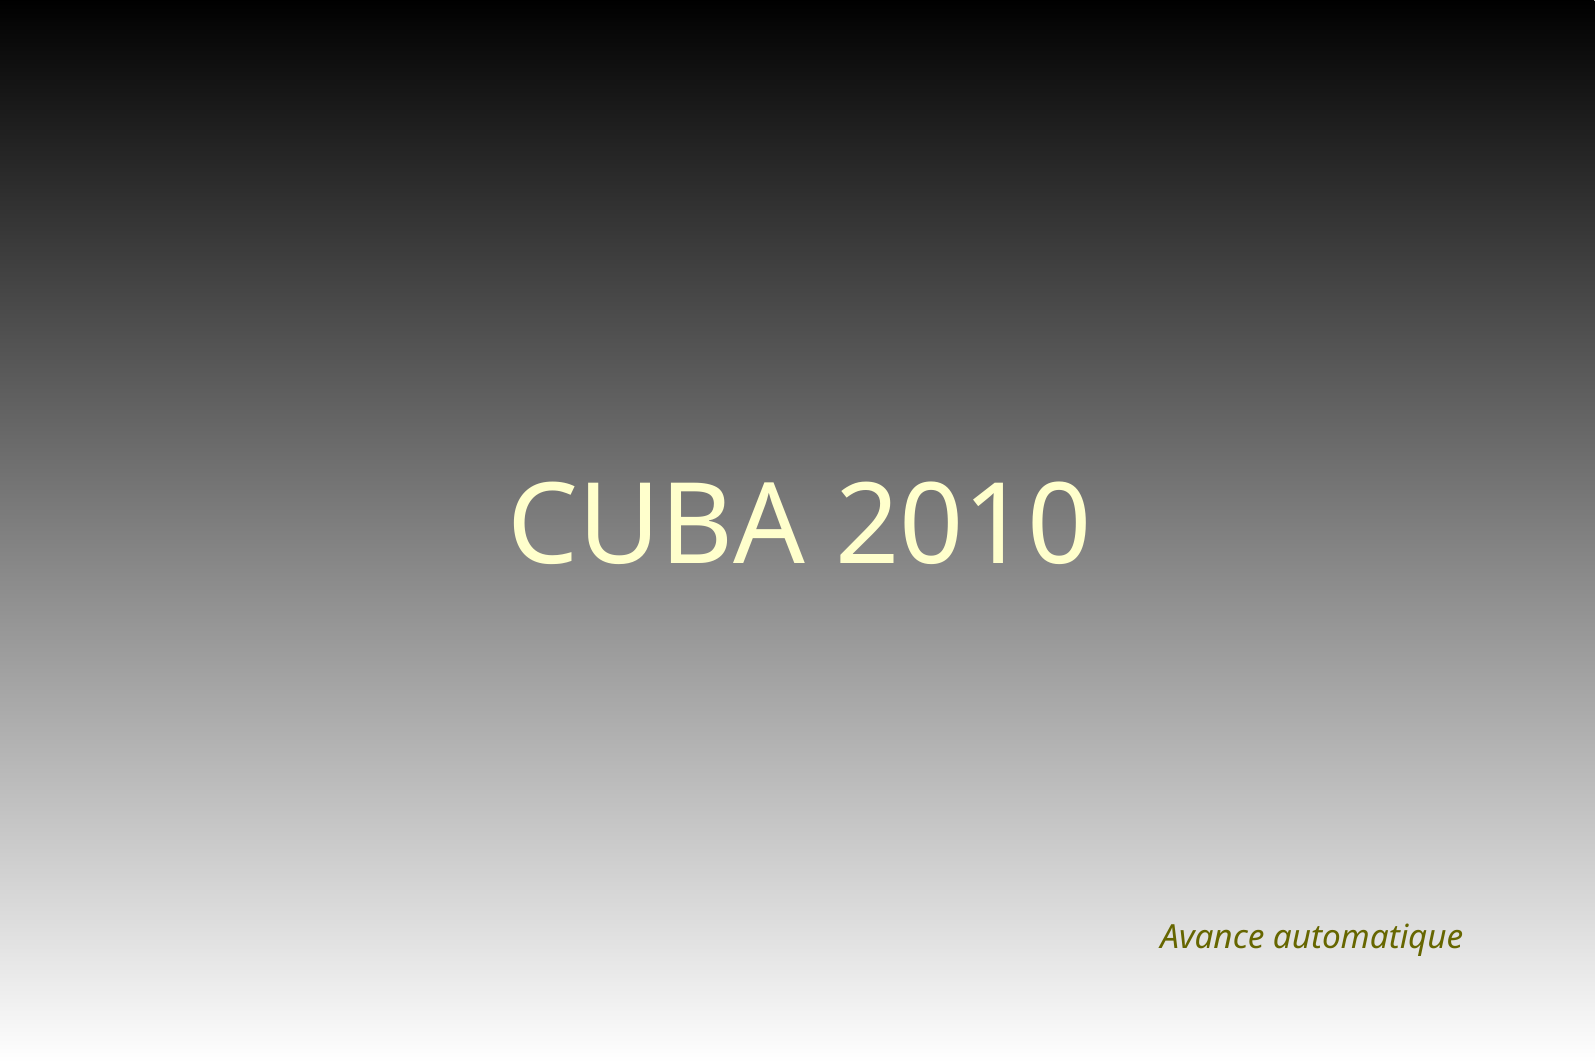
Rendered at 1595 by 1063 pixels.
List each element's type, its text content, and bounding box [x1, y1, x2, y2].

title CUBA 2010 [82, 117, 1518, 926]
text_box Avance automatique [1145, 909, 1404, 963]
